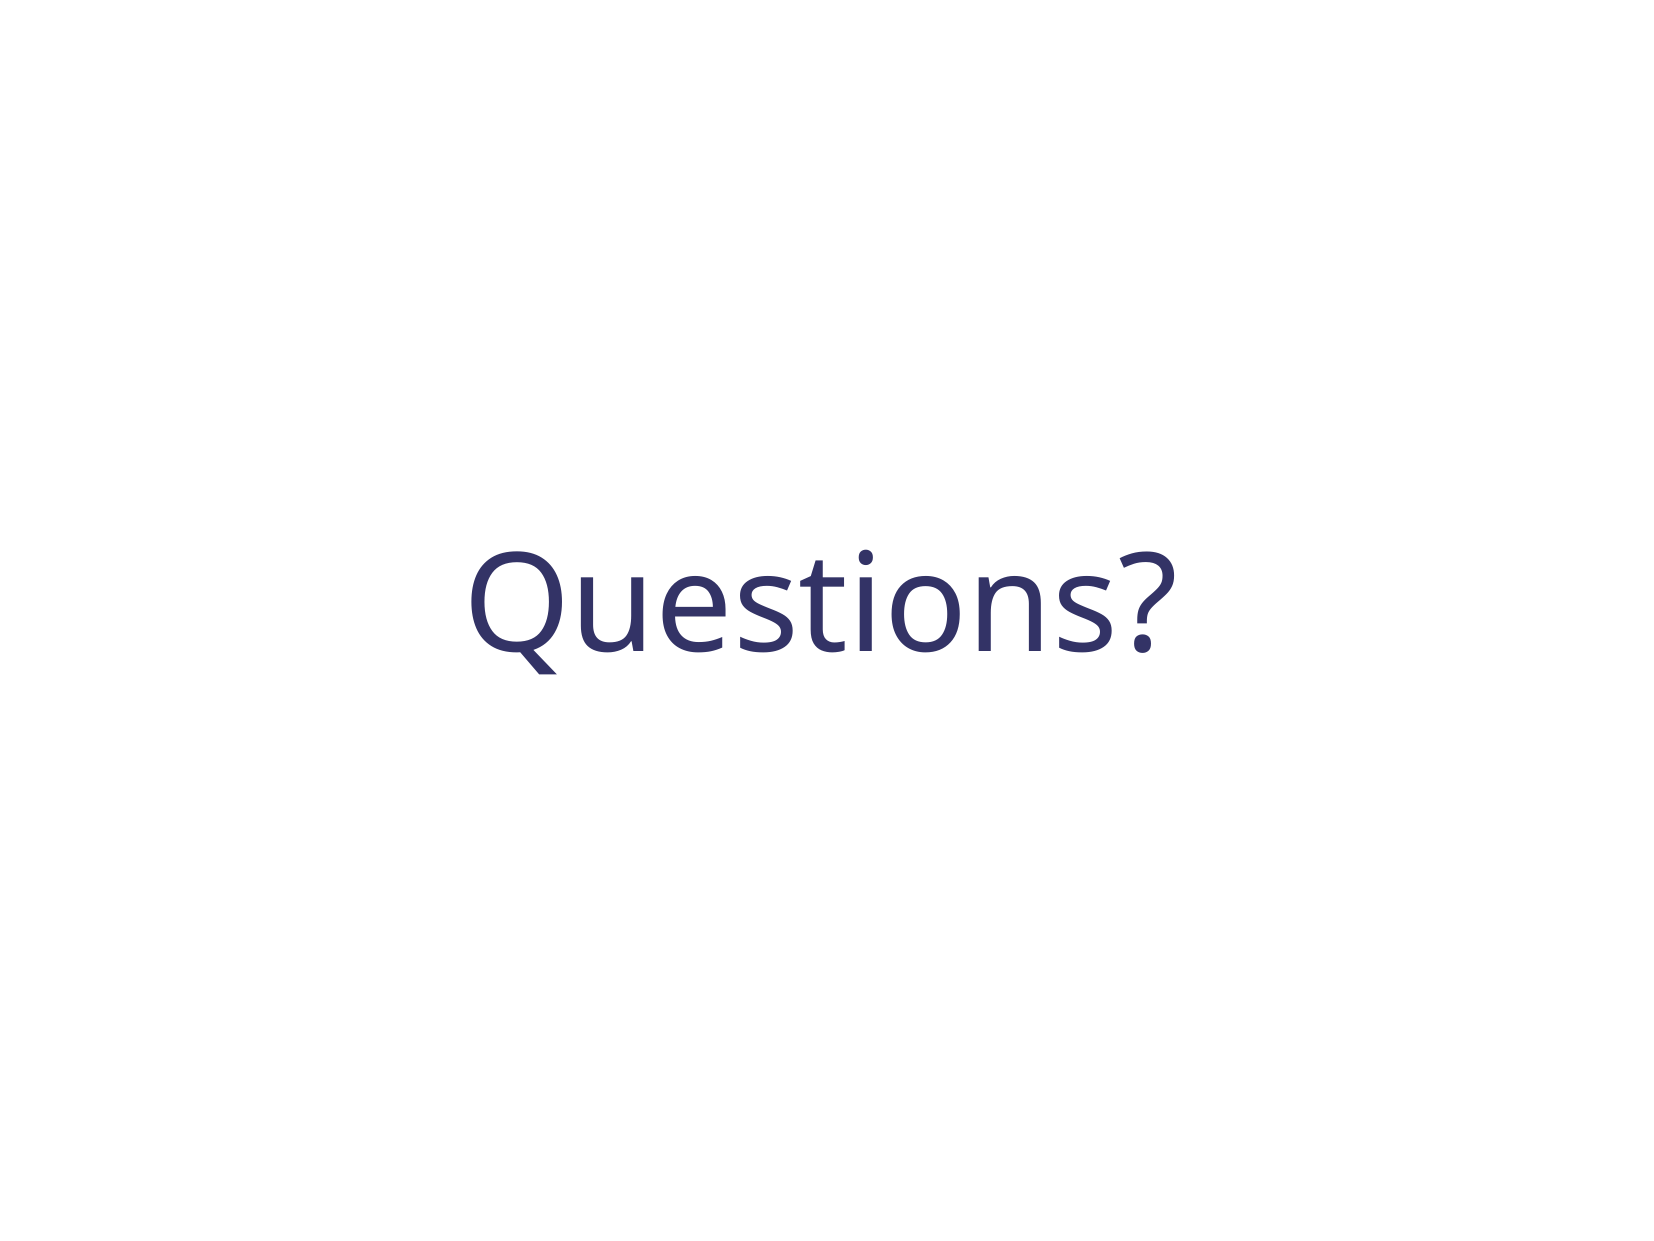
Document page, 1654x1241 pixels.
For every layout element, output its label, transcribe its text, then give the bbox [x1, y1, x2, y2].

title Questions? [76, 501, 1565, 695]
